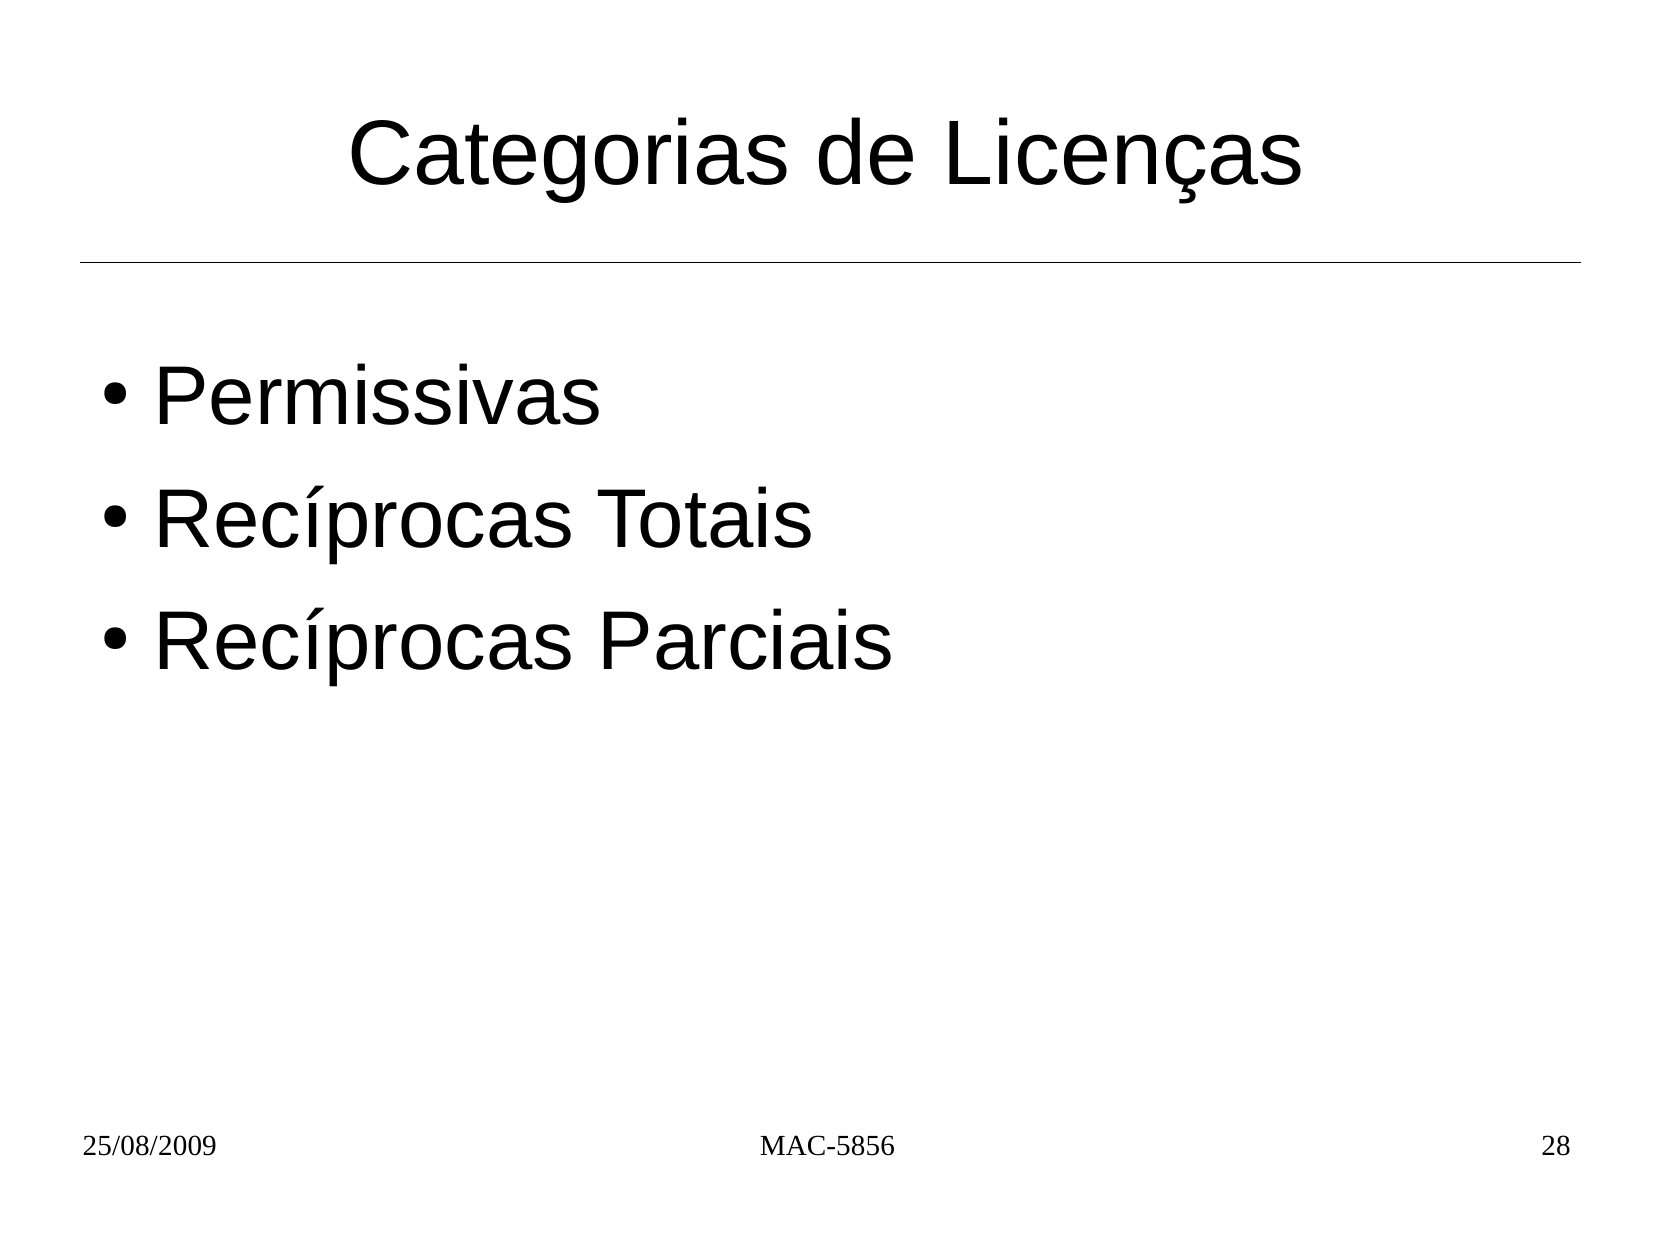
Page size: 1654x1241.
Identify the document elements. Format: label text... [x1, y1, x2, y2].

list Permissivas Recíprocas Totais Recíprocas Parciais [82, 349, 1571, 1095]
title Categorias de Licenças [82, 56, 1571, 250]
